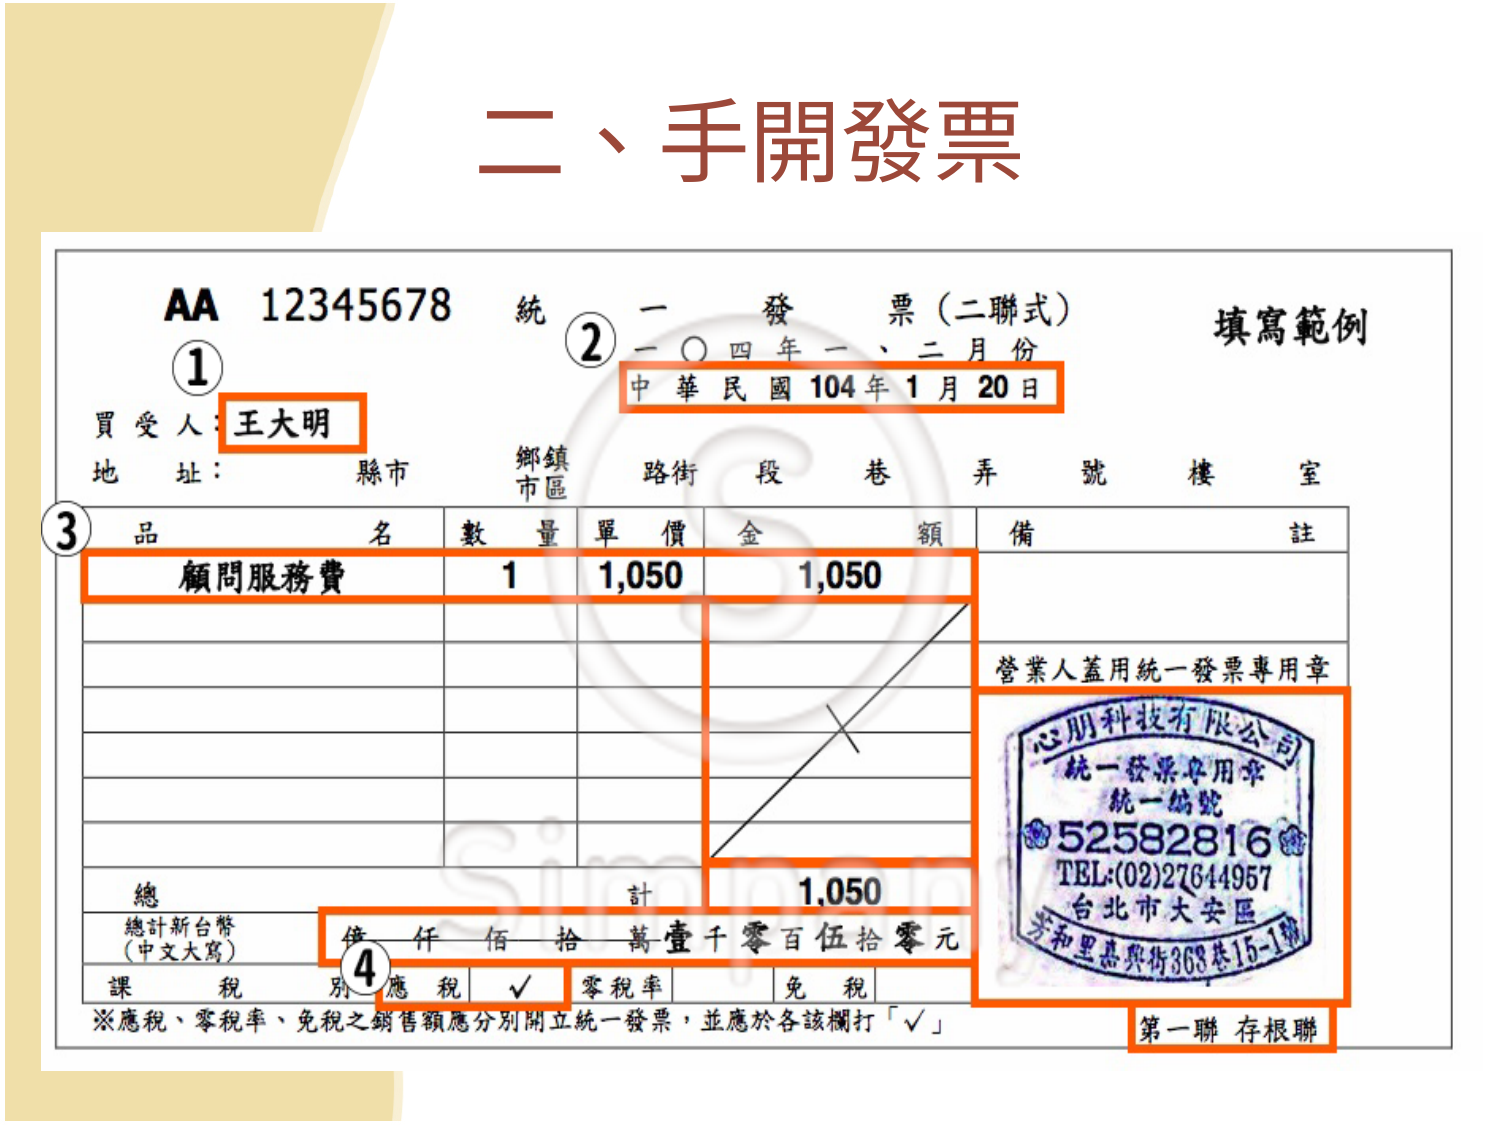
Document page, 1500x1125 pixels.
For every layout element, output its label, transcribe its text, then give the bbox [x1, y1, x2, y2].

title 二、手開發票 [75, 45, 1426, 232]
picture [41, 232, 1483, 1071]
